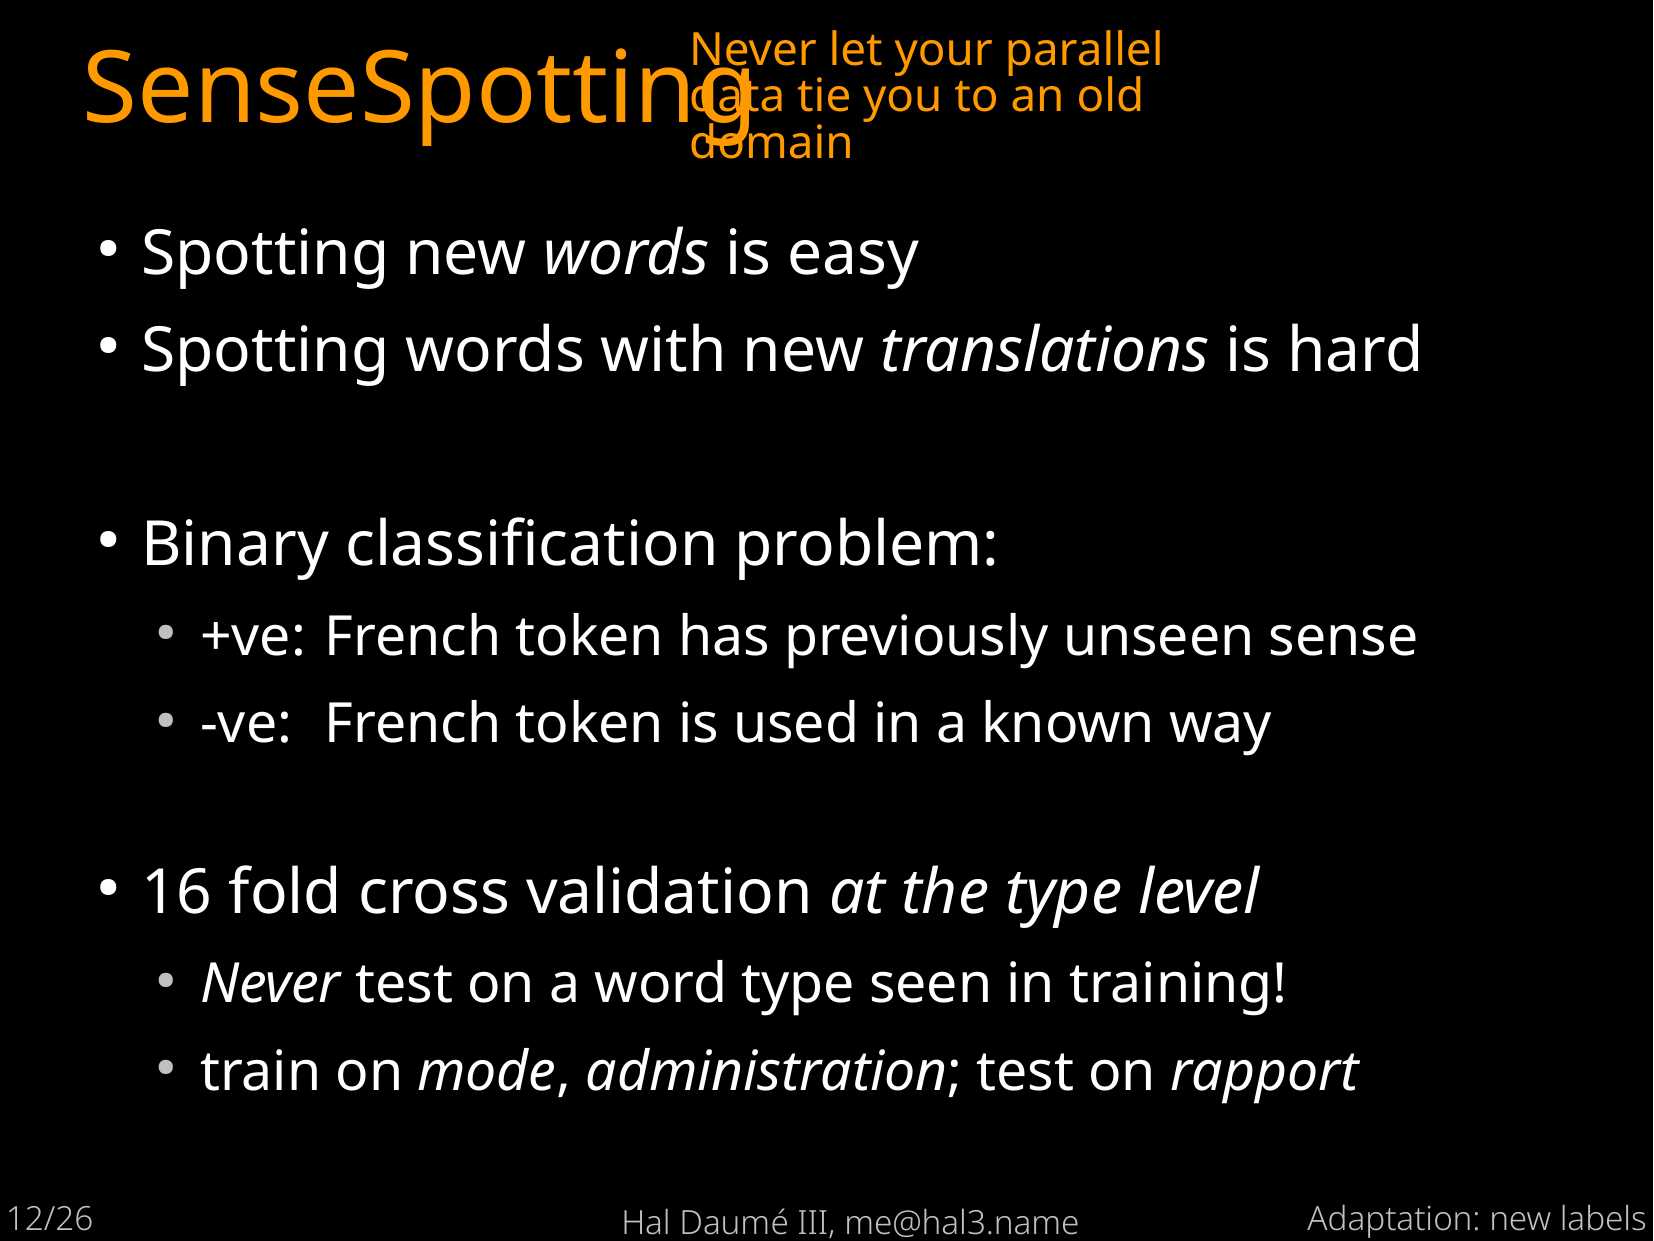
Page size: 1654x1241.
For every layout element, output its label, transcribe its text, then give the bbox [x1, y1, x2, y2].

title SenseSpotting [82, 16, 1571, 150]
text_box Never let your parallel data tie you to an old domain [674, 20, 1247, 157]
list Spotting new words is easy Spotting words with new translations is hard Binary classification problem: +ve: French token has previously unseen sense -ve: French token is used in a known way 16 fold cross validation at the type level Never test on a word type seen in training! train on mode, administration; test on rapport [82, 207, 1571, 1202]
